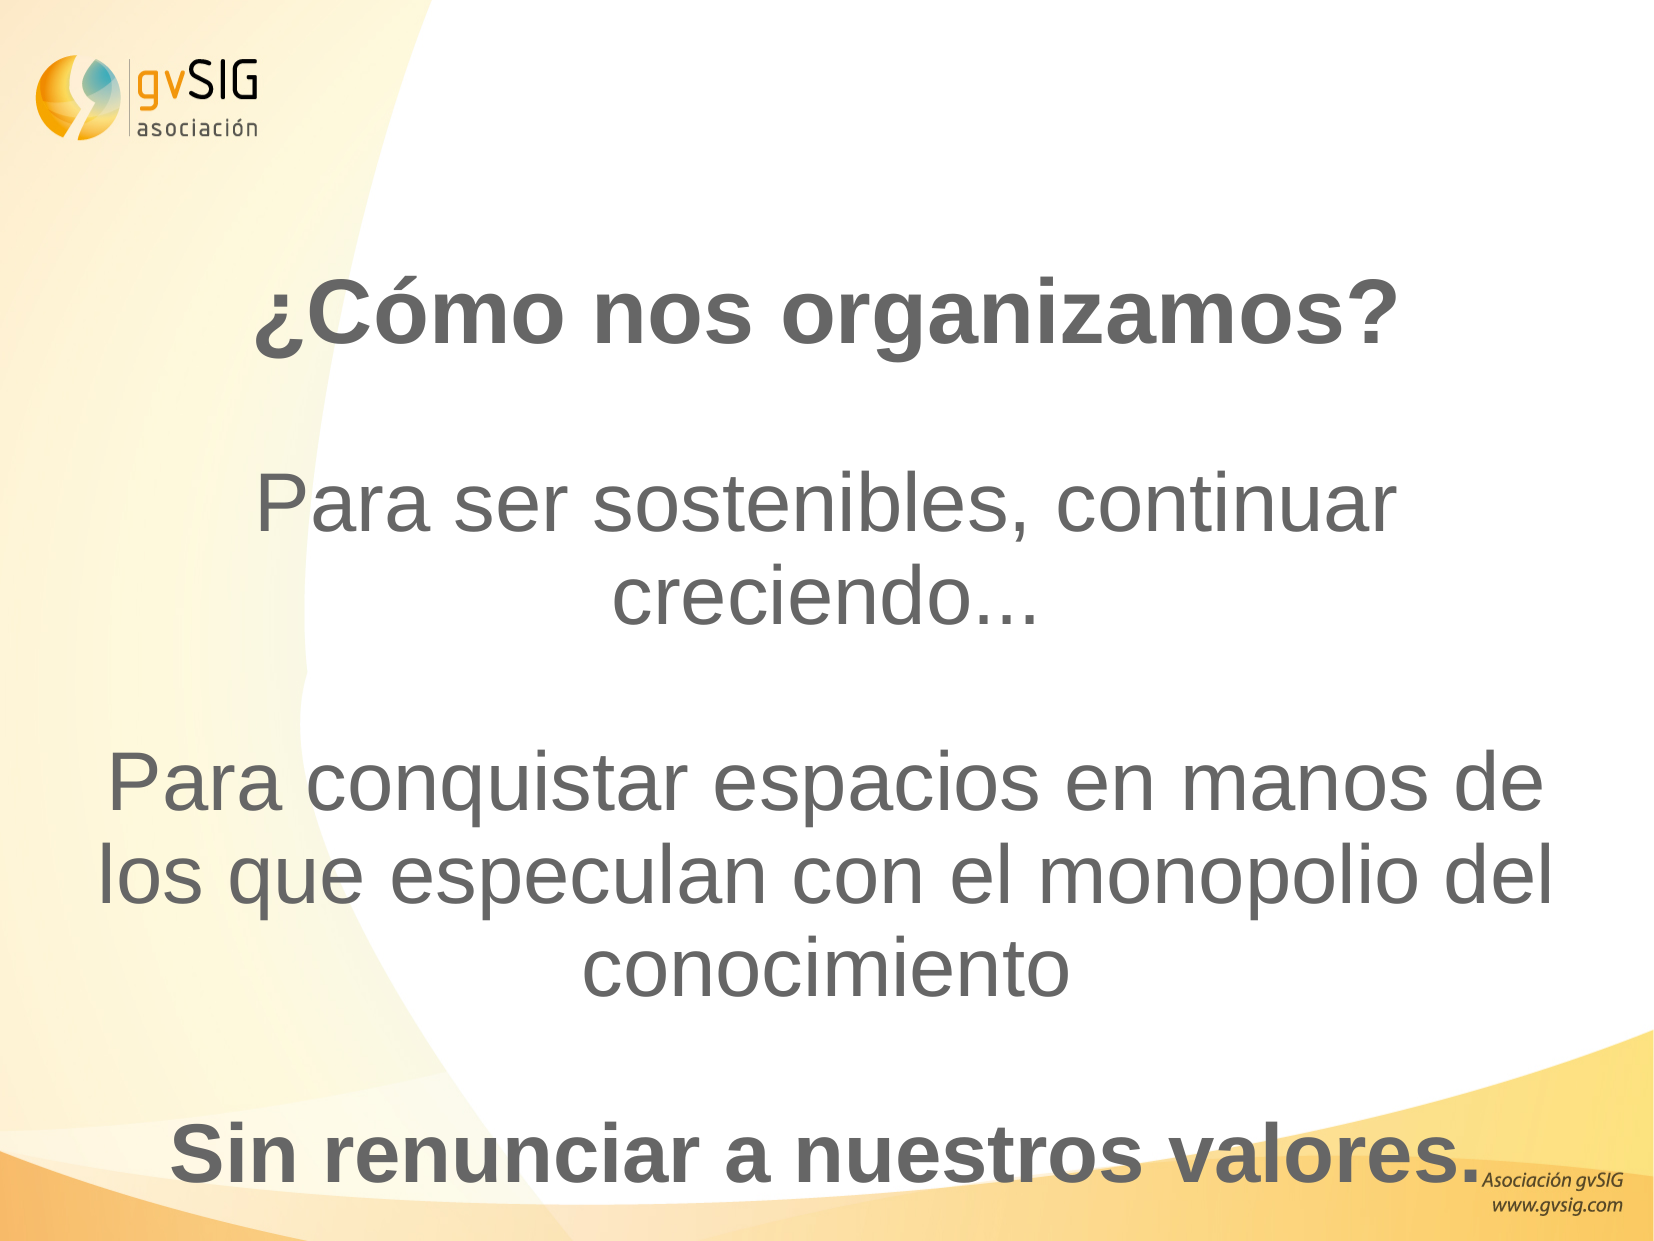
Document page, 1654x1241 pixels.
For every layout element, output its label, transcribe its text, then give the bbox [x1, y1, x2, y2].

picture [0, 0, 1654, 1241]
text_box ¿Cómo nos organizamos? Para ser sostenibles, continuar creciendo... Para conquistar espacios en manos de los que especulan con el monopolio del conocimiento Sin renunciar a nuestros valores. [29, 252, 1625, 1241]
